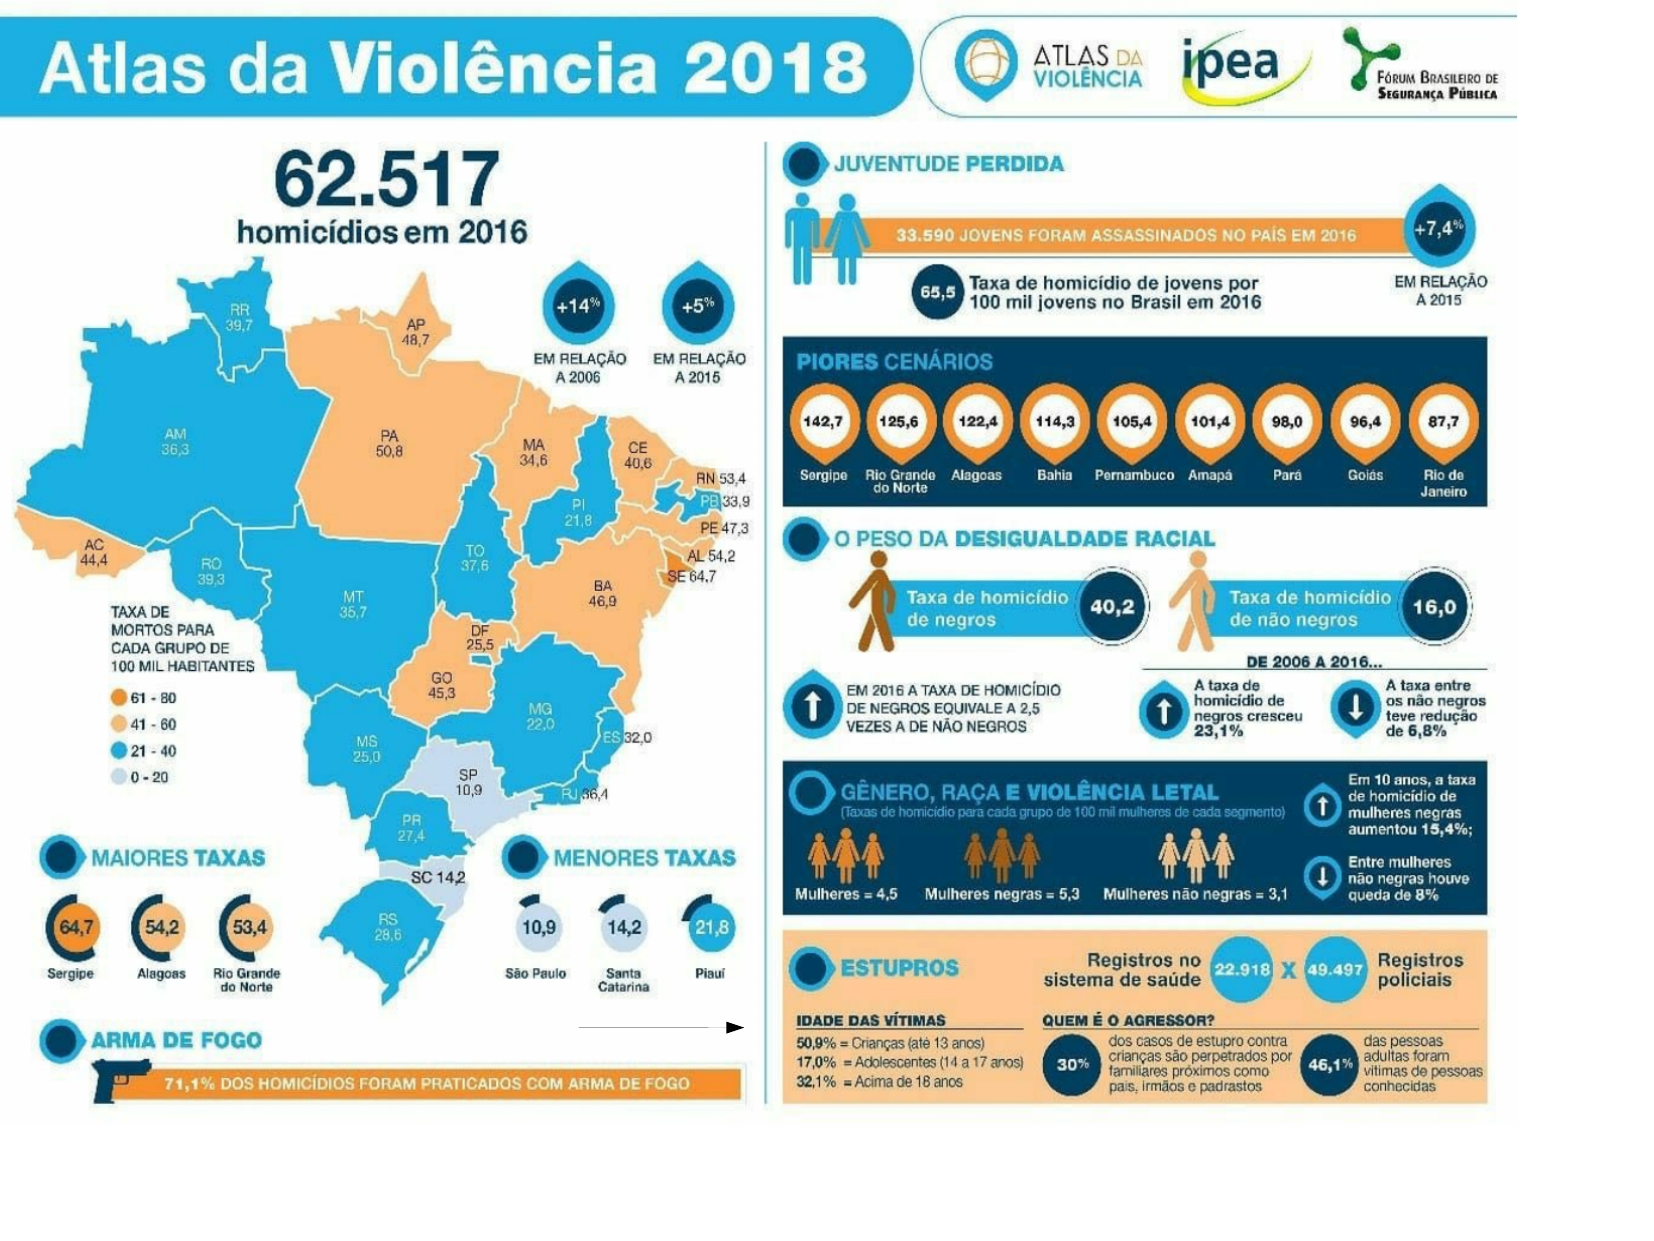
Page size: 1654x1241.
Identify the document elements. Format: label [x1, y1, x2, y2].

text_box [767, 921, 1512, 992]
picture [0, 0, 1518, 1126]
